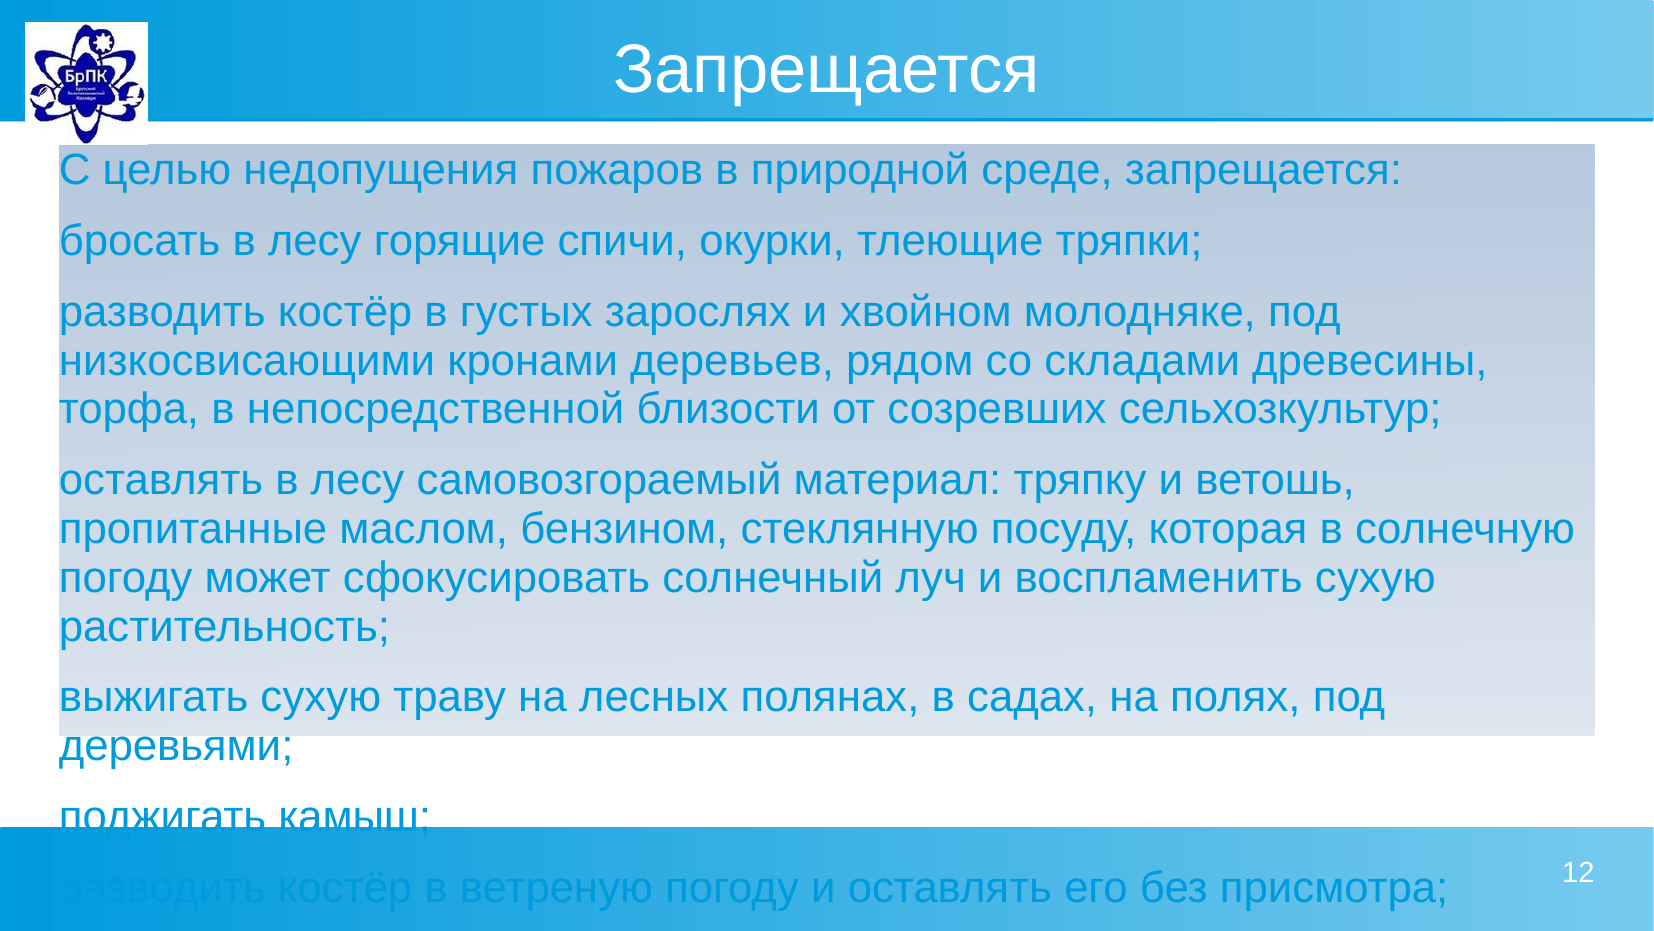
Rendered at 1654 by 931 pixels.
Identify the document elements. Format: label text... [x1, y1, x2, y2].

title Запрещается [148, 29, 1595, 108]
picture [25, 23, 148, 145]
list С целью недопущения пожаров в природной среде, запрещается: бросать в лесу горящие спичи, окурки, тлеющие тряпки; разводить костёр в густых зарослях и хвойном молодняке, под низкосвисающими кронами деревьев, рядом со складами древесины, торфа, в непосредственной близости от созревших сельхозкультур; оставлять в лесу самовозгораемый материал: тряпку и ветошь, пропитанные маслом, бензином, стеклянную посуду, которая в солнечную погоду может сфокусировать солнечный луч и воспламенить сухую растительность; выжигать сухую траву на лесных полянах, в садах, на полях, под деревьями; поджигать камыш; разводить костёр в ветреную погоду и оставлять его без присмотра; оставлять костёр горящим после покидания стоянки. [59, 144, 1595, 736]
